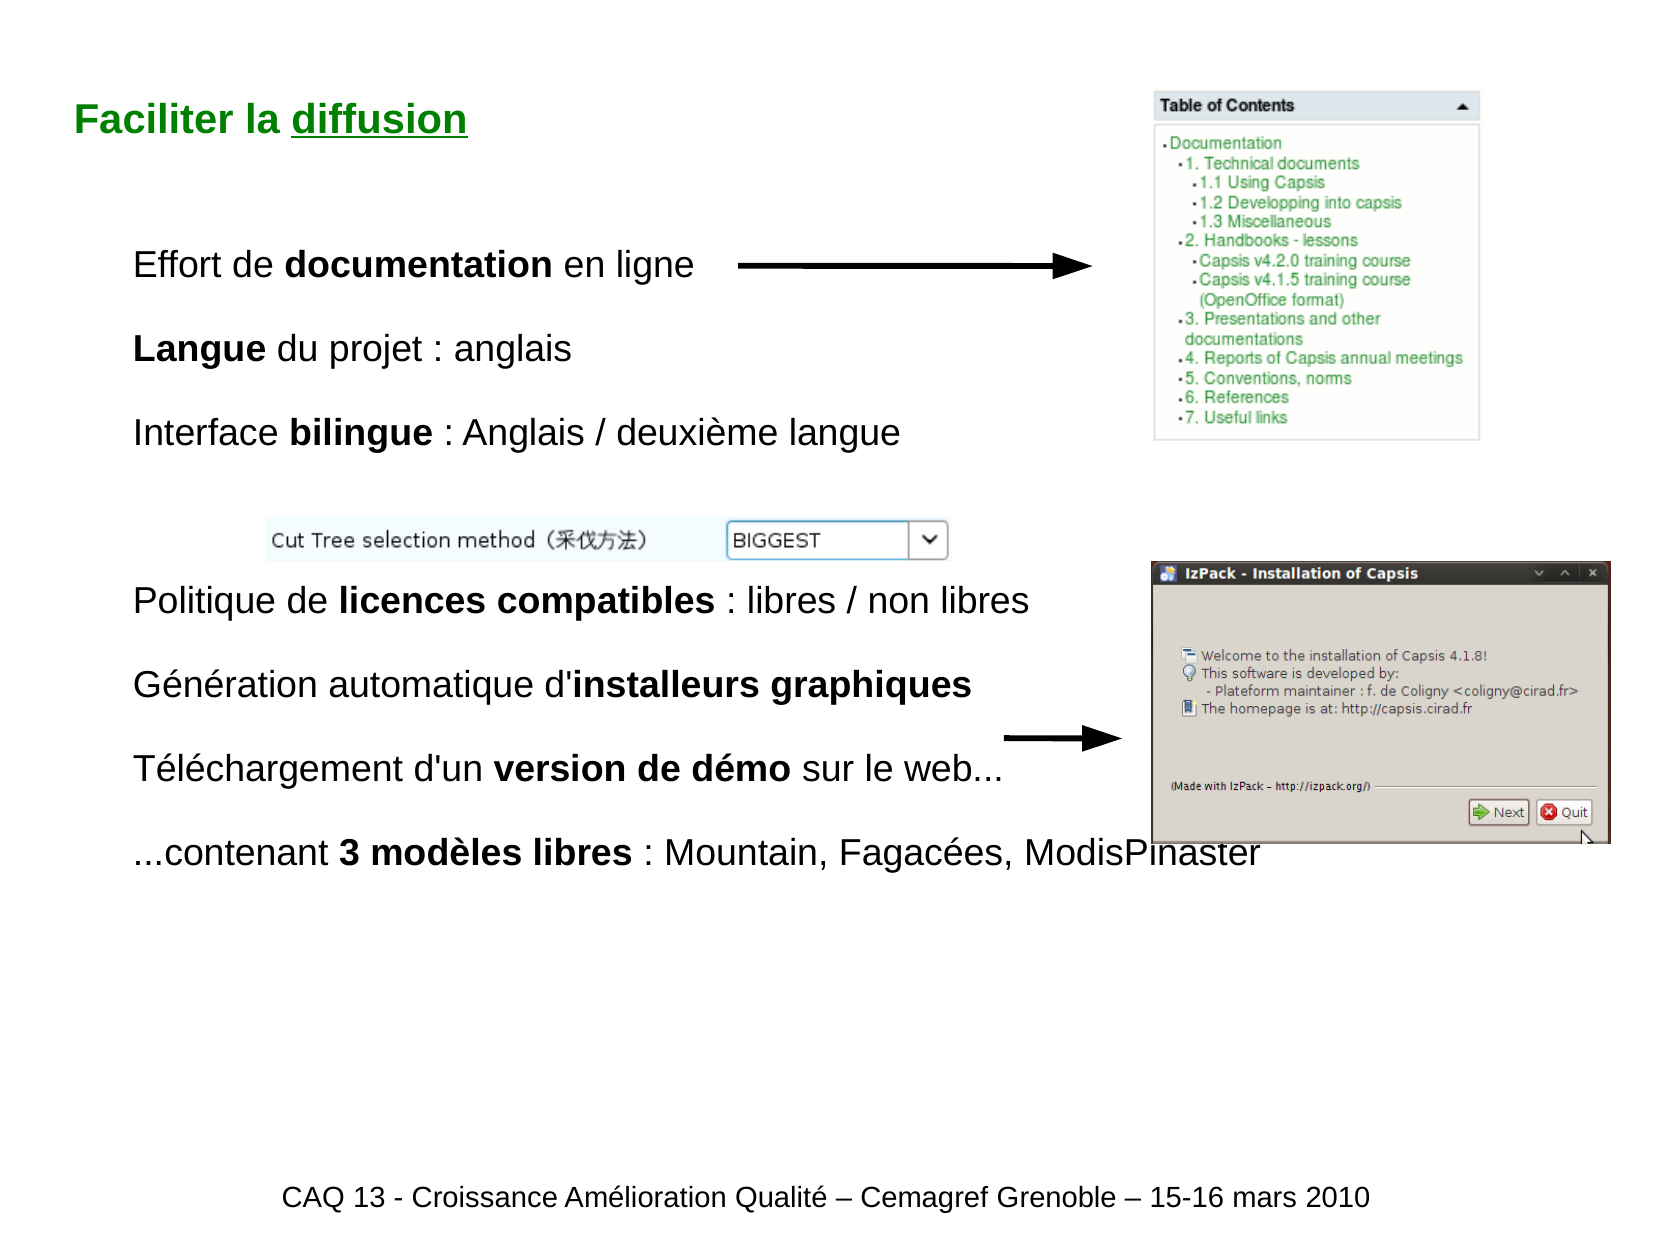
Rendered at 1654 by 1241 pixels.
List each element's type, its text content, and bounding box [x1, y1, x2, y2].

picture [1151, 561, 1611, 844]
text_box Faciliter la diffusion [59, 88, 798, 158]
picture [1151, 88, 1485, 444]
text_box Effort de documentation en ligne Langue du projet : anglais Interface bilingue : Anglais / deuxième langue Politique de licences compatibles : libres / non libres Génération automatique d'installeurs graphiques Téléchargement d'un version de démo sur le web... ...contenant 3 modèles libres : Mountain, Fagacées, ModisPinaster [118, 236, 1565, 1010]
picture [265, 516, 952, 562]
